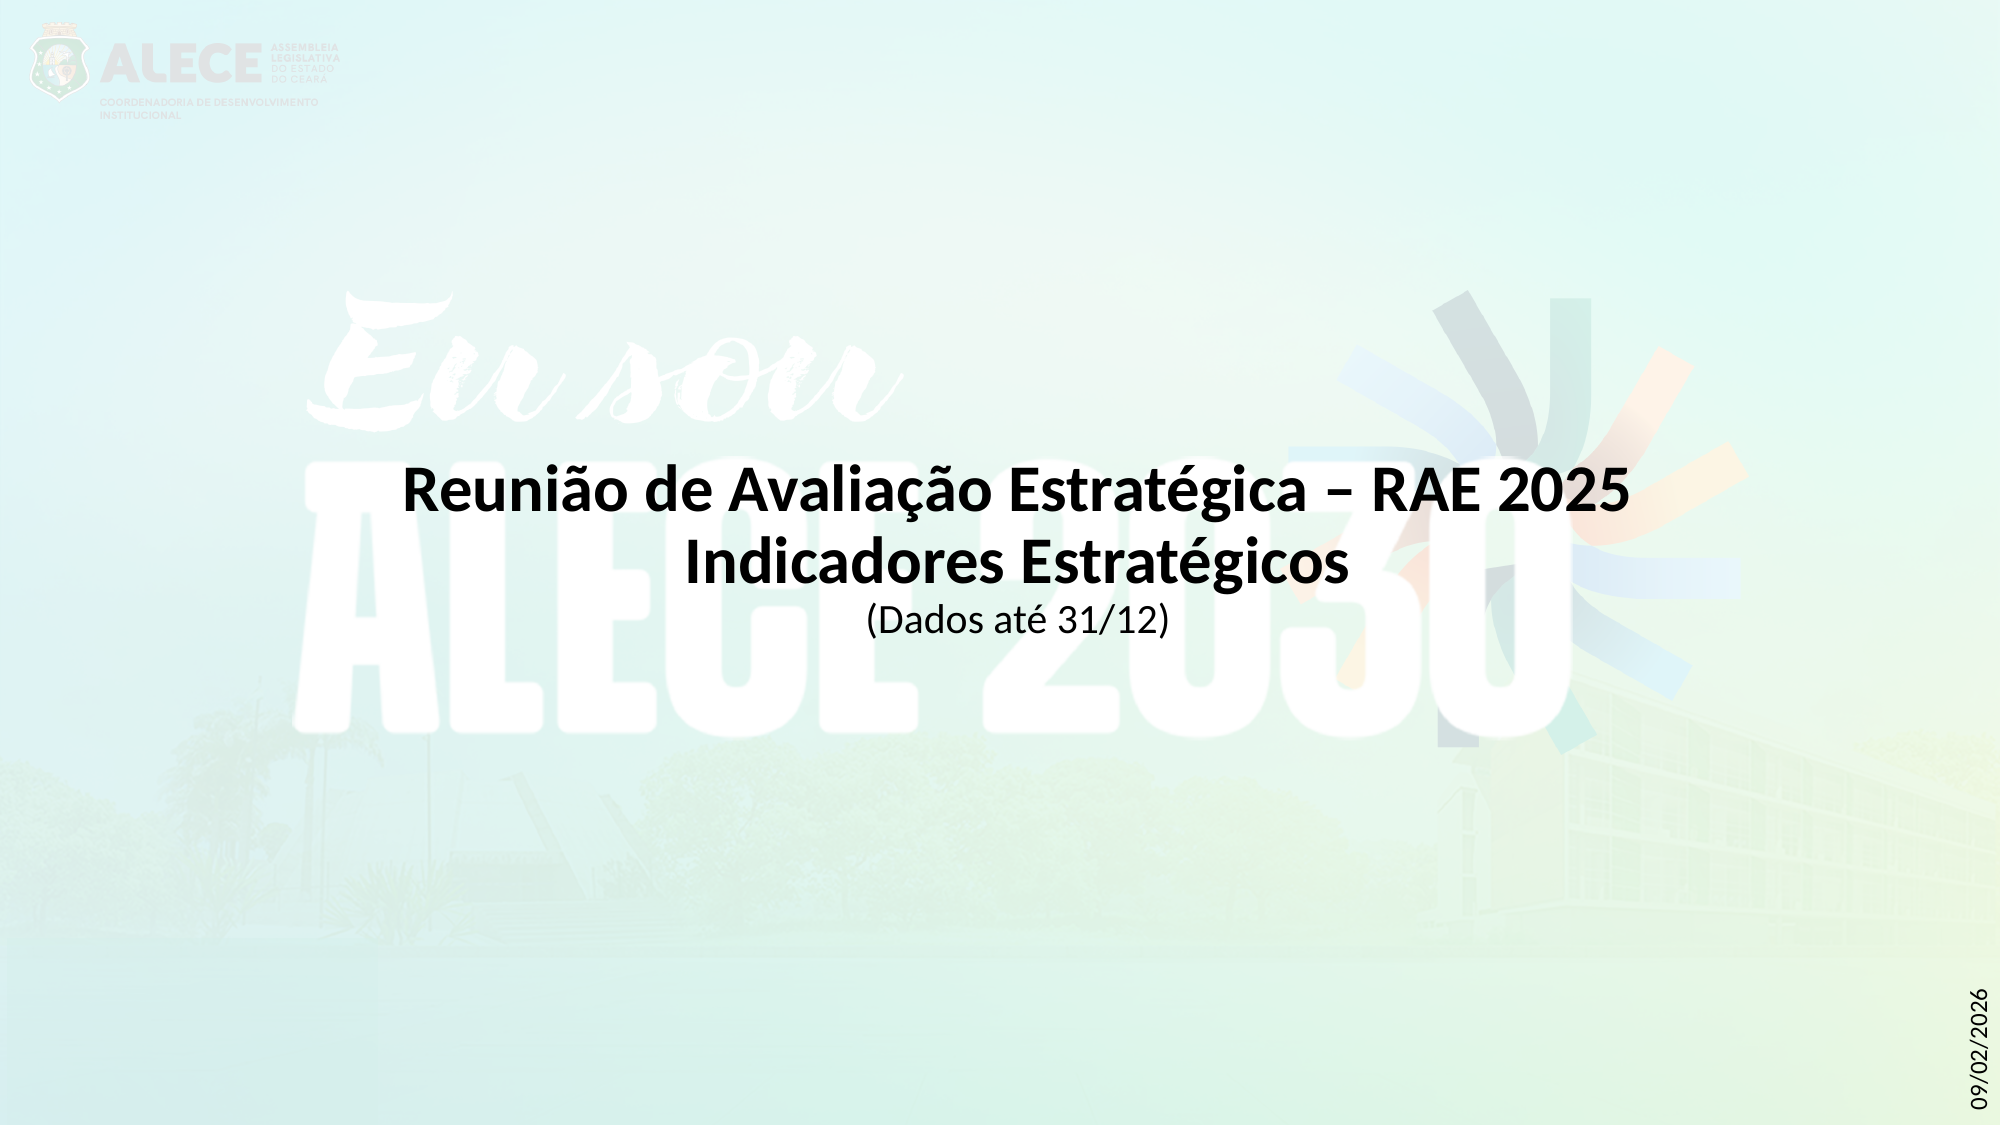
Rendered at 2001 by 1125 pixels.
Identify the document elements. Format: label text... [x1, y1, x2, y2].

title Reunião de Avaliação Estratégica – RAE 2025 Indicadores Estratégicos (Dados até 31/12) [155, 439, 1881, 658]
text_box 09/02/2026 [1954, 972, 2000, 1125]
